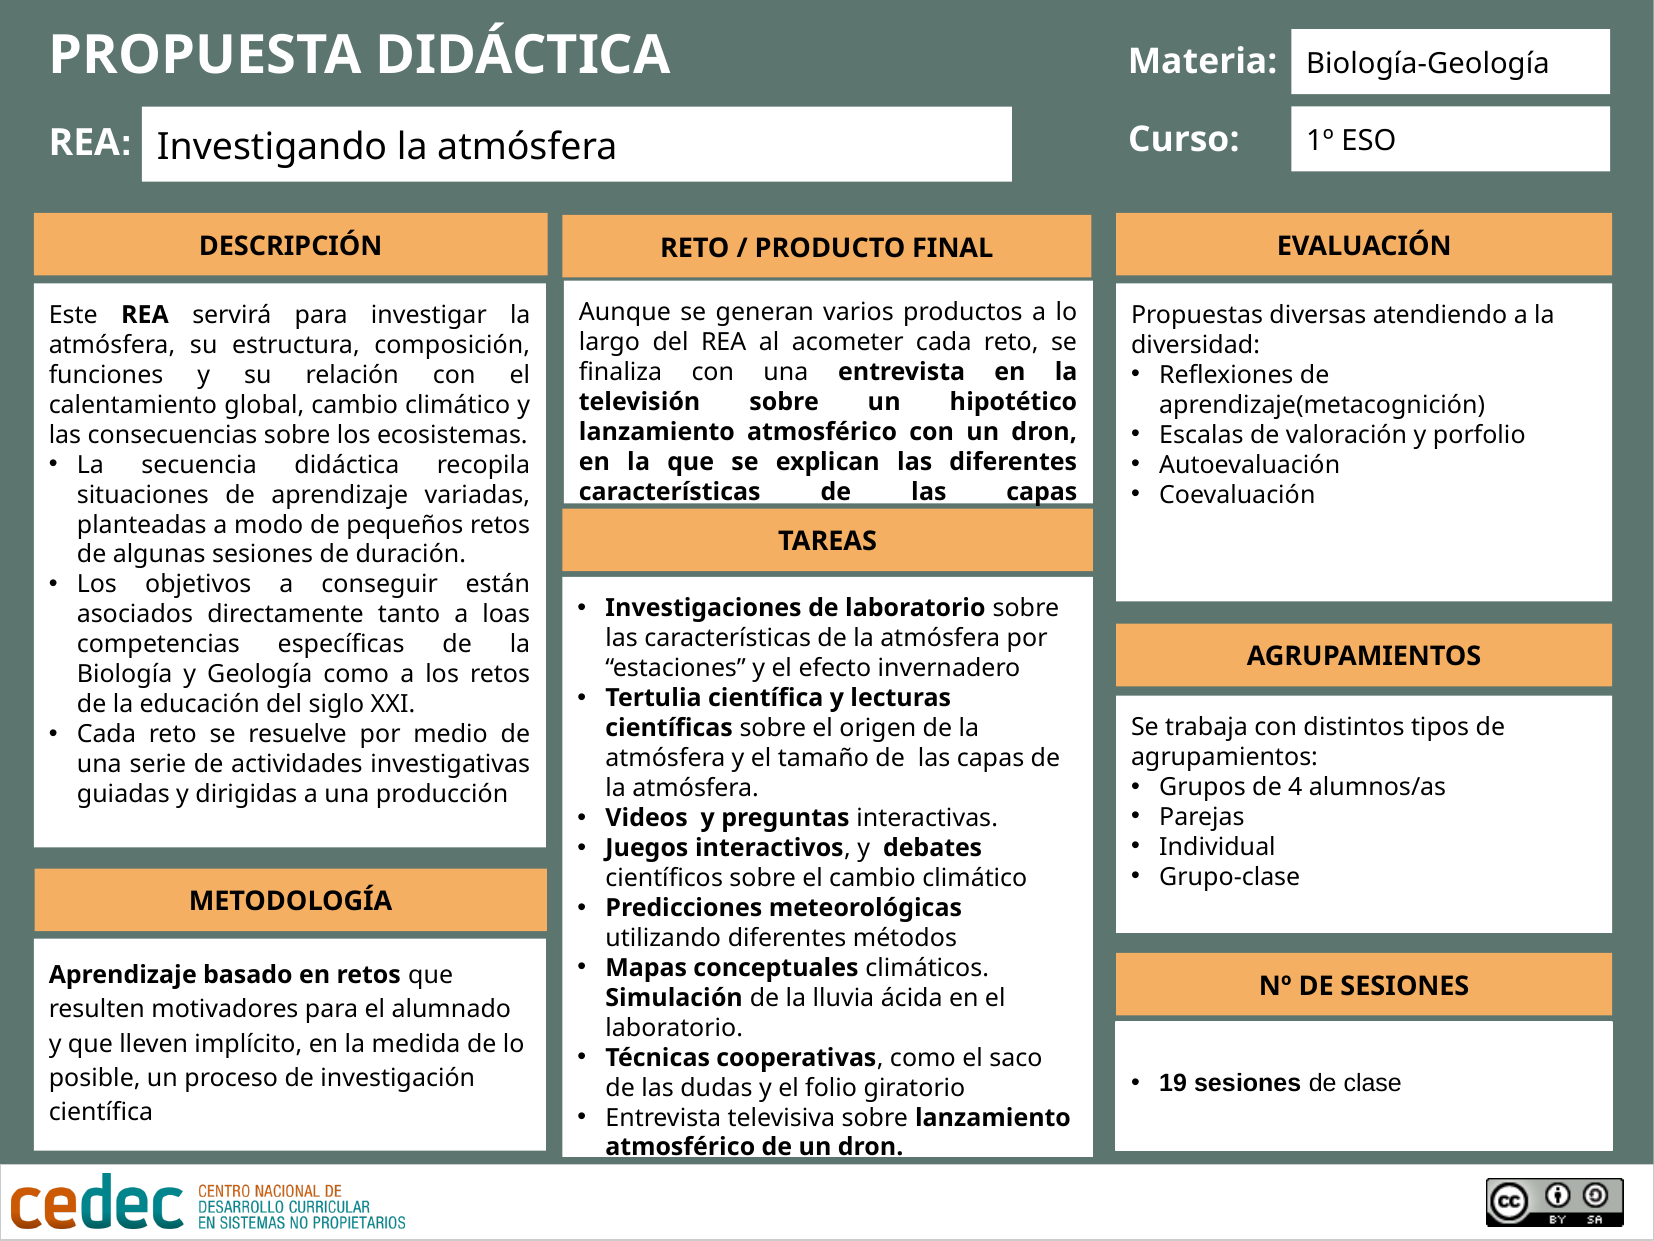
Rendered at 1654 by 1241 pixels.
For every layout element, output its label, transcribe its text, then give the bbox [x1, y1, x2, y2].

text_box Aprendizaje basado en retos que resulten motivadores para el alumnado y que lleven implícito, en la medida de lo posible, un proceso de investigación científica [33, 938, 546, 1151]
text_box Este REA servirá para investigar la atmósfera, su estructura, composición, funciones y su relación con el calentamiento global, cambio climático y las consecuencias sobre los ecosistemas. La secuencia didáctica recopila situaciones de aprendizaje variadas, planteadas a modo de pequeños retos de algunas sesiones de duración. Los objetivos a conseguir están asociados directamente tanto a loas competencias específicas de la Biología y Geología como a los retos de la educación del siglo XXI. Cada reto se resuelve por medio de una serie de actividades investigativas guiadas y dirigidas a una producción [33, 283, 546, 848]
text_box Investigando la atmósfera [141, 106, 1012, 182]
text_box Materia: [1113, 30, 1291, 94]
text_box EVALUACIÓN [1116, 212, 1613, 276]
text_box AGRUPAMIENTOS [1116, 623, 1613, 687]
text_box Nº DE SESIONES [1116, 952, 1613, 1016]
text_box PROPUESTA DIDÁCTICA [33, 11, 788, 110]
text_box Propuestas diversas atendiendo a la diversidad: Reflexiones de aprendizaje(metacognición) Escalas de valoración y porfolio Autoevaluación Coevaluación [1116, 283, 1613, 602]
picture [11, 1173, 405, 1229]
picture [1486, 1178, 1624, 1227]
text_box 19 sesiones de clase [1116, 1021, 1613, 1151]
text_box Curso: [1113, 109, 1303, 173]
text_box REA: [33, 110, 141, 174]
text_box METODOLOGÍA [34, 868, 547, 932]
text_box 1º ESO [1291, 106, 1611, 172]
text_box [0, 1164, 1654, 1241]
text_box Se trabaja con distintos tipos de agrupamientos: Grupos de 4 alumnos/as Parejas Individual Grupo-clase [1116, 695, 1613, 933]
text_box DESCRIPCIÓN [33, 212, 548, 276]
text_box RETO / PRODUCTO FINAL [562, 214, 1092, 278]
text_box Biología-Geología [1291, 29, 1611, 95]
text_box TAREAS [562, 508, 1093, 572]
text_box Aunque se generan varios productos a lo largo del REA al acometer cada reto, se finaliza con una entrevista en la televisión sobre un hipotético lanzamiento atmosférico con un dron, en la que se explican las diferentes características de las capas atmosféricas. [563, 280, 1093, 504]
text_box Investigaciones de laboratorio sobre las características de la atmósfera por “estaciones” y el efecto invernadero Tertulia científica y lecturas científicas sobre el origen de la atmósfera y el tamaño de las capas de la atmósfera. Videos y preguntas interactivas. Juegos interactivos, y debates científicos sobre el cambio climático Predicciones meteorológicas utilizando diferentes métodos Mapas conceptuales climáticos. Simulación de la lluvia ácida en el laboratorio. Técnicas cooperativas, como el saco de las dudas y el folio giratorio Entrevista televisiva sobre lanzamiento atmosférico de un dron. [562, 576, 1093, 1157]
